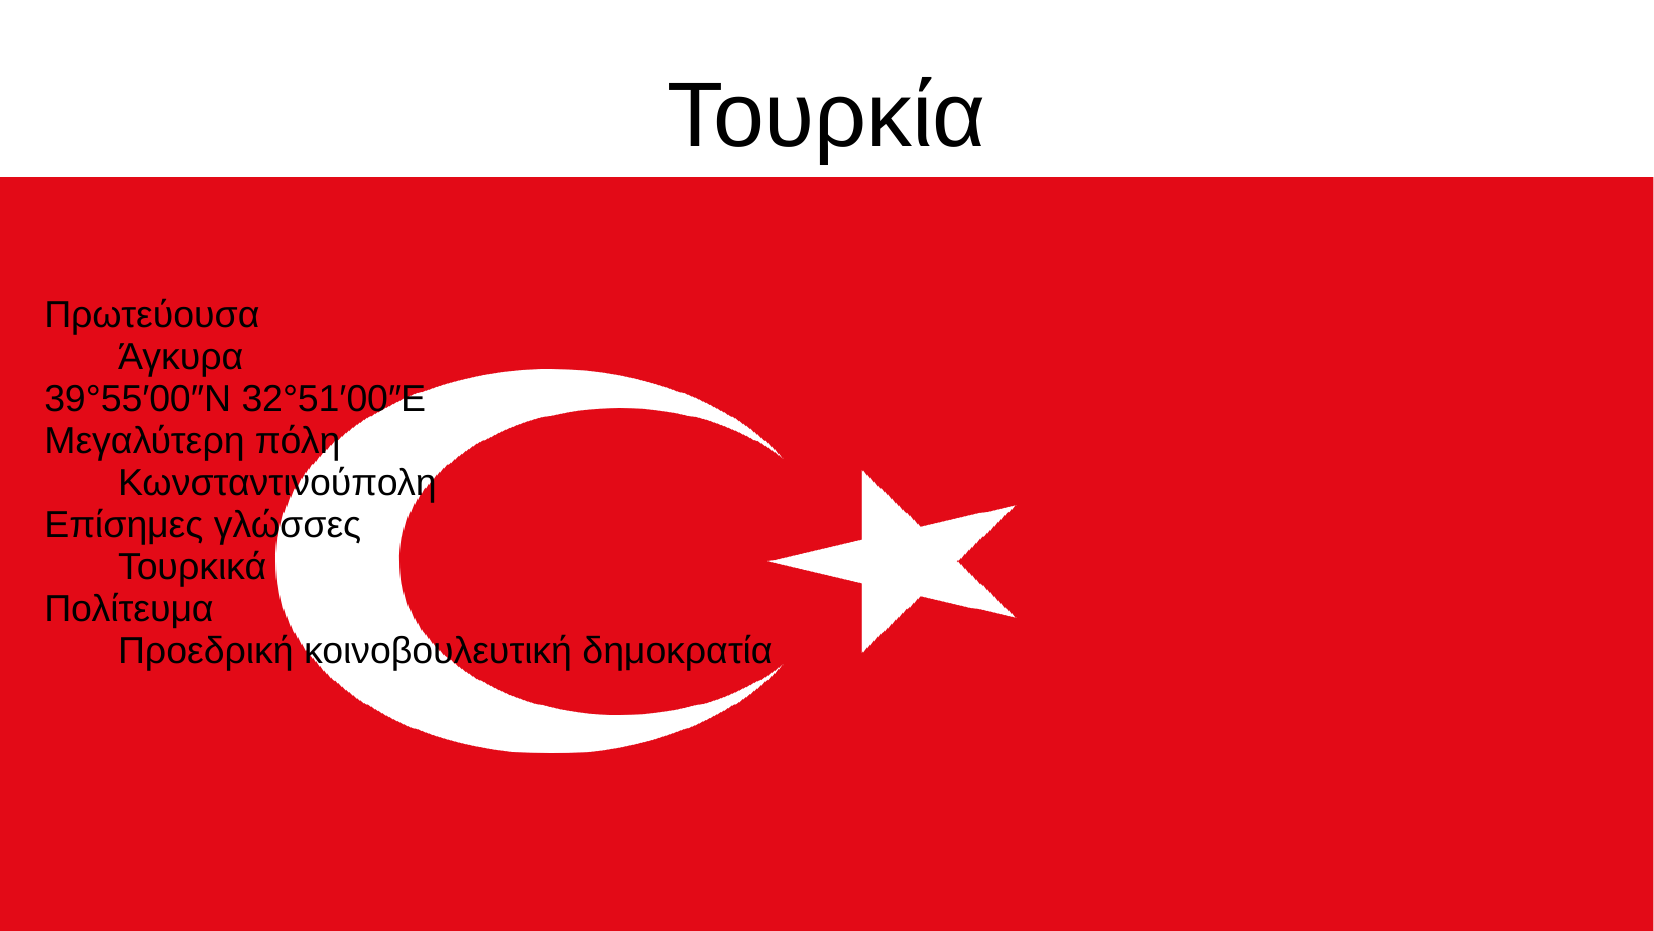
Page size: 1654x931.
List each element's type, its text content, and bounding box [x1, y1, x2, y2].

text_box Πρωτεύουσα Άγκυρα 39°55′00″N 32°51′00″E Μεγαλύτερη πόλη Κωνσταντινούπολη Επίσημες γλώσσες Τουρκικά Πολίτευμα Προεδρική κοινοβουλευτική δημοκρατία [29, 286, 788, 680]
picture [0, 177, 1654, 931]
title Τουρκία [82, 37, 1571, 177]
